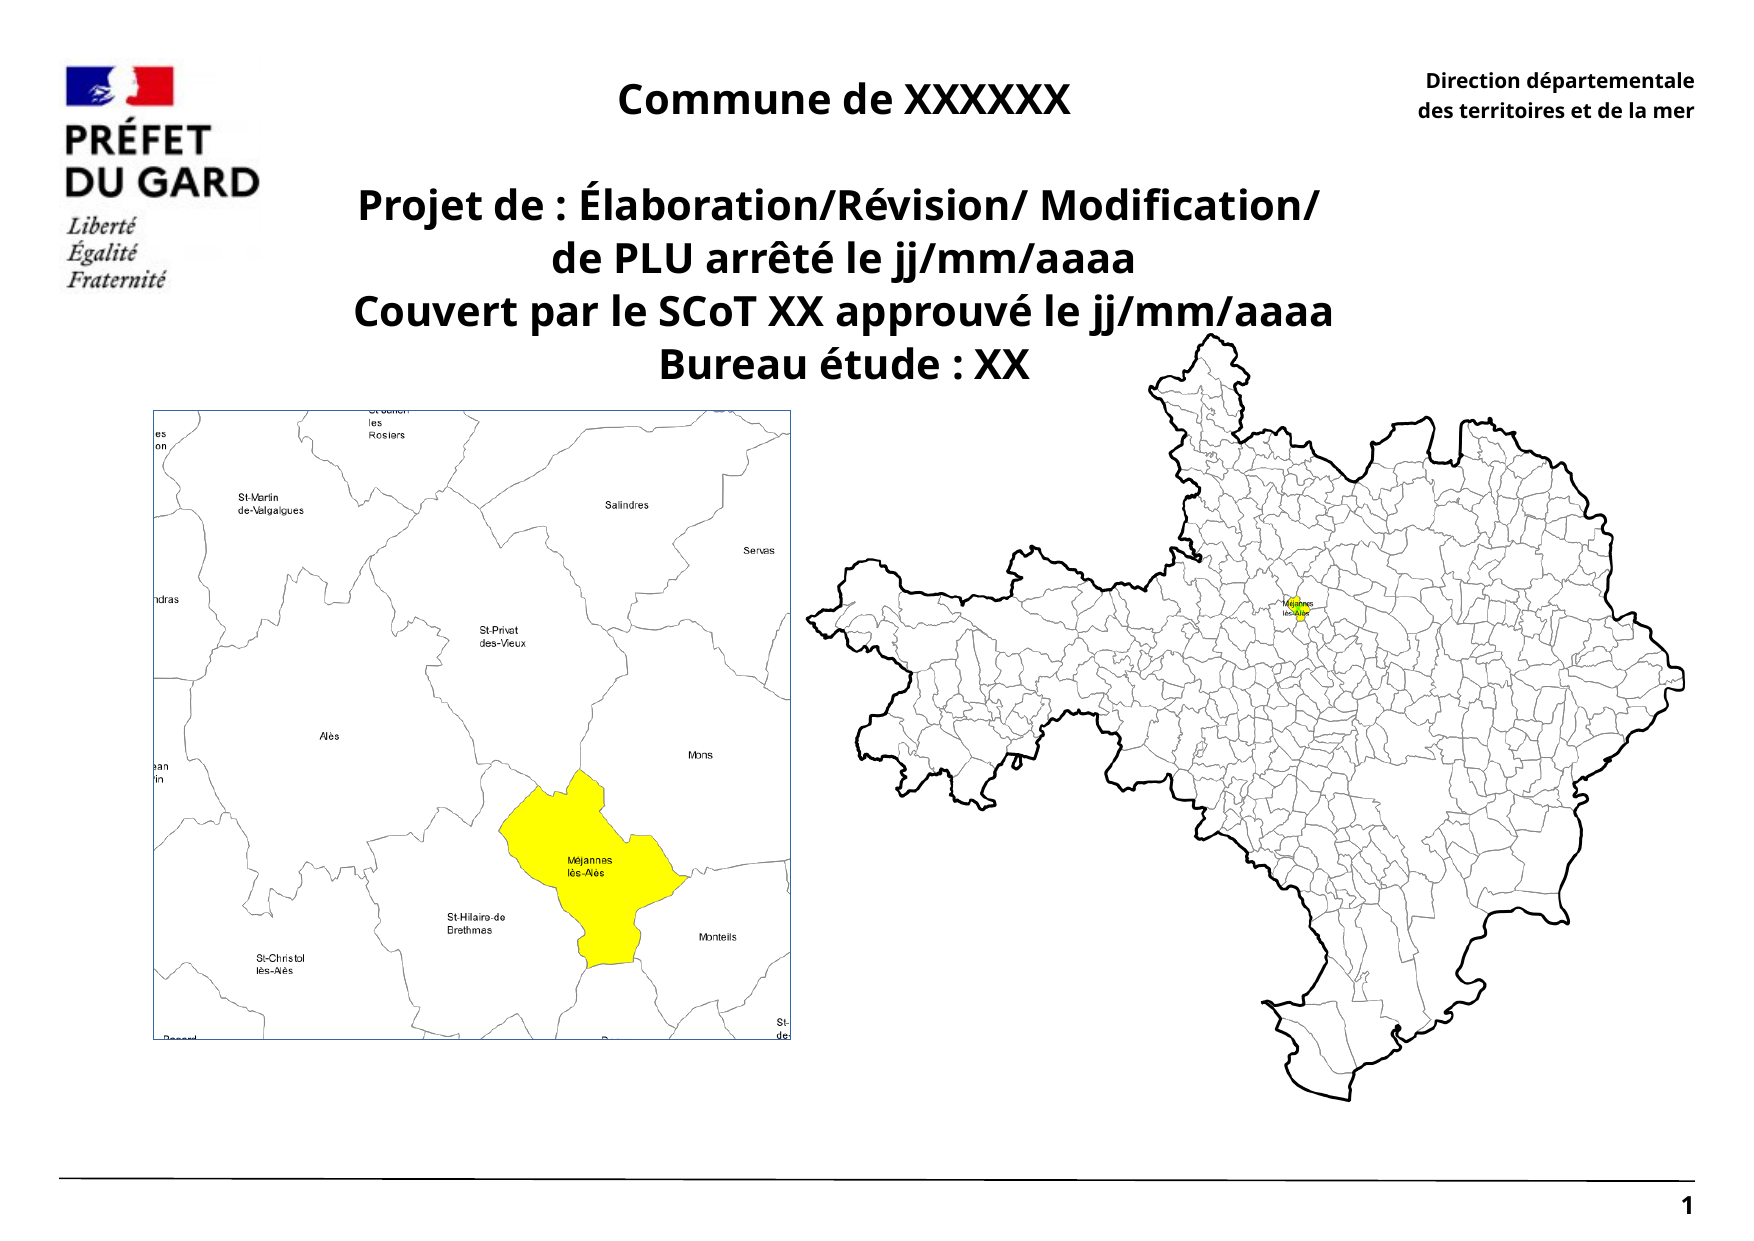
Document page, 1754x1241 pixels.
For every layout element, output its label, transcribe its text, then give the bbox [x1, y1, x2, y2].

picture [59, 58, 261, 294]
text_box Commune de XXXXXX Projet de : Élaboration/Révision/ Modification/ de PLU arrêté le jj/mm/aaaa Couvert par le SCoT XX approuvé le jj/mm/aaaa Bureau étude : XX [283, 72, 1406, 408]
picture [153, 303, 1720, 1111]
text_box 4 [1392, 1181, 1695, 1224]
title Direction départementale des territoires et de la mer [1279, 62, 1695, 141]
